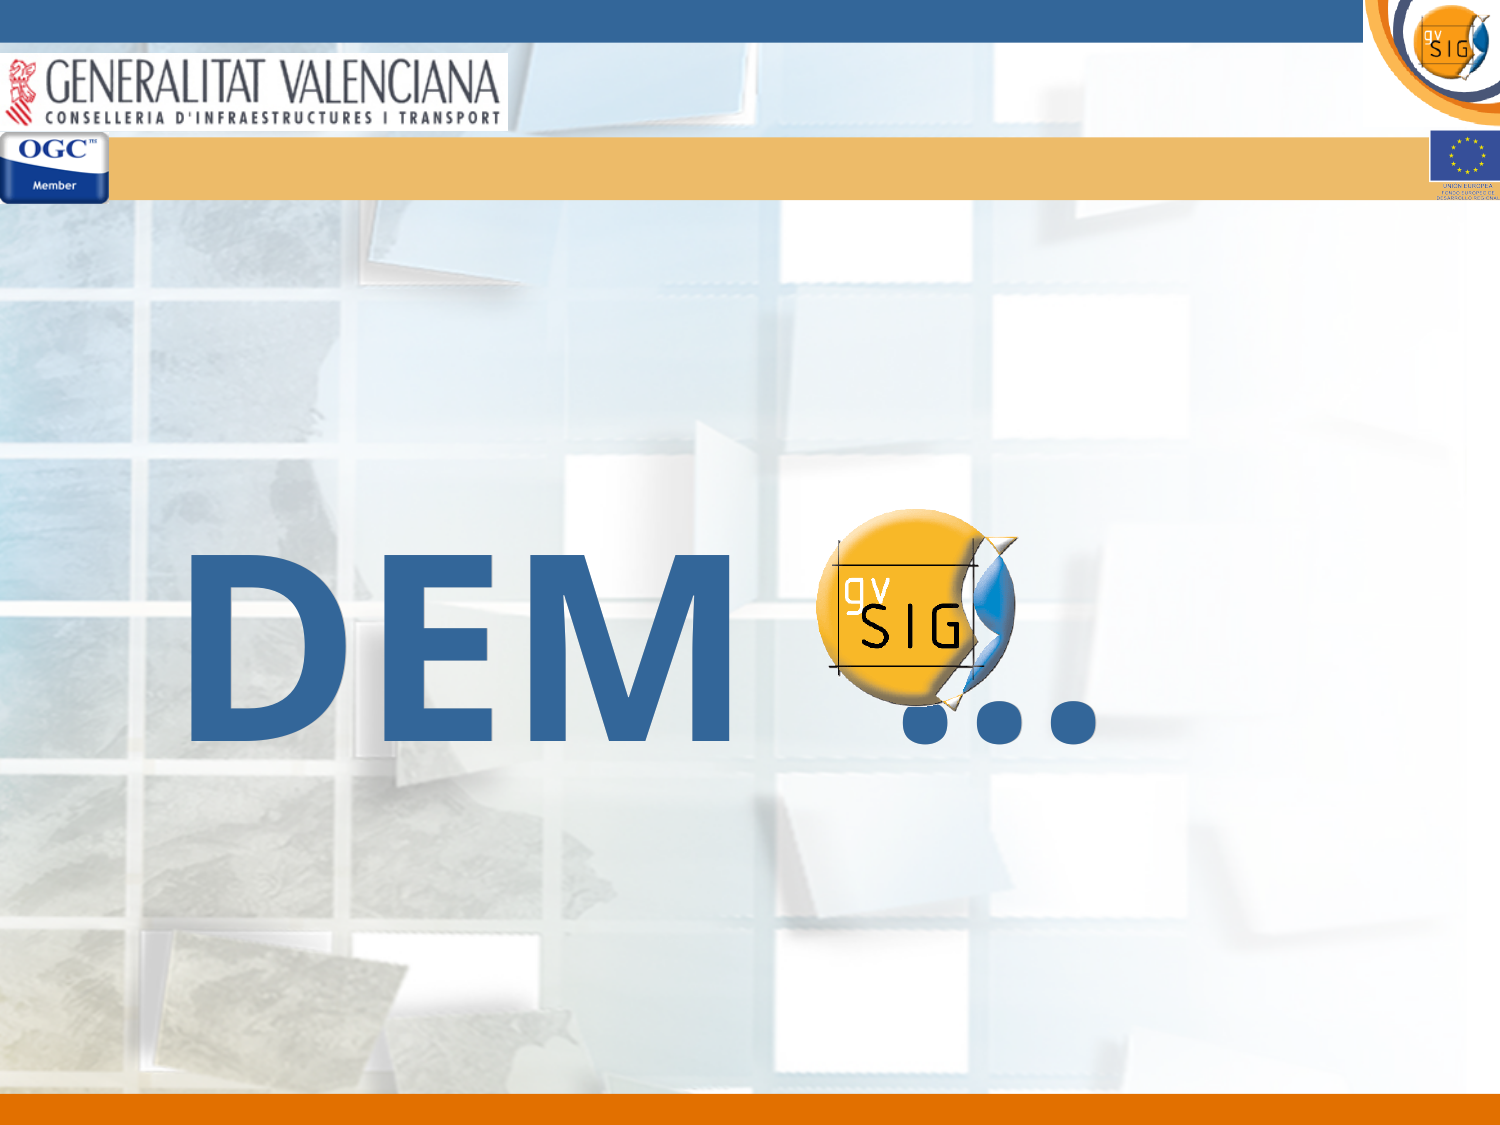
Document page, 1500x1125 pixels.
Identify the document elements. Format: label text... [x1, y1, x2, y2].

picture [0, 132, 109, 204]
picture [1429, 129, 1500, 200]
picture [0, 53, 508, 131]
picture [812, 506, 1020, 714]
text_box DEM ... [154, 461, 1349, 953]
picture [1363, 0, 1500, 127]
